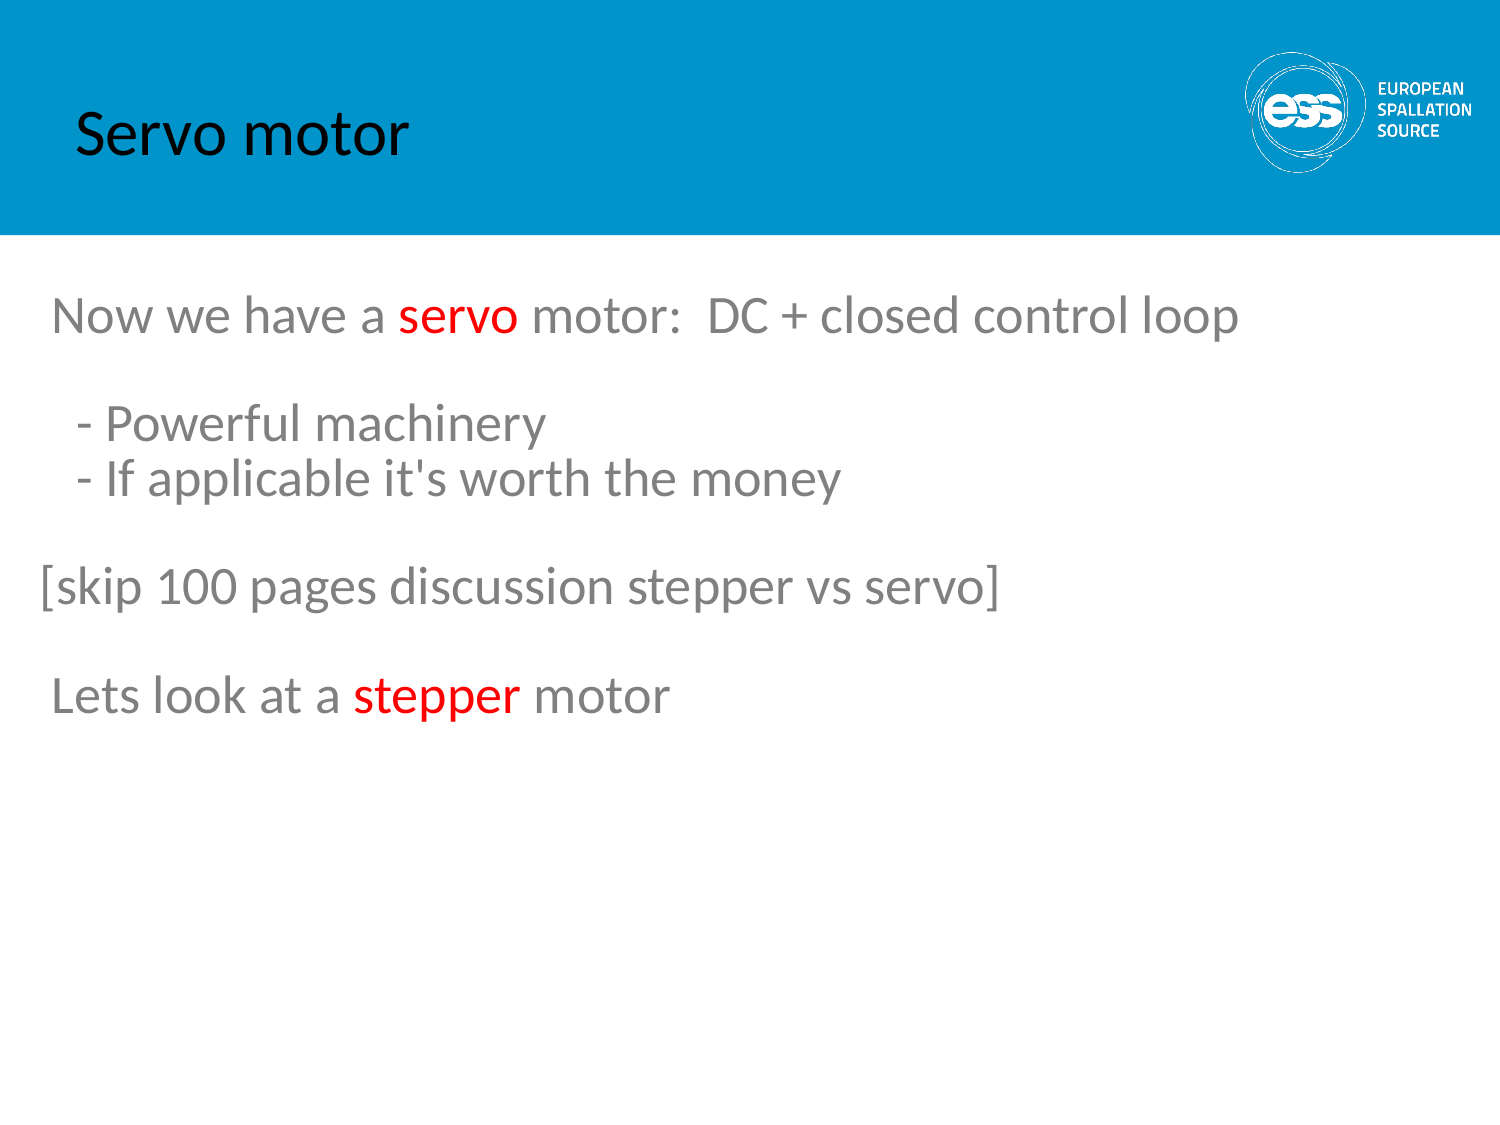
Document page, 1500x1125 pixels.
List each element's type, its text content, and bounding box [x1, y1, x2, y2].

picture [1432, 125, 1438, 136]
picture [1422, 125, 1428, 134]
picture [1389, 104, 1393, 115]
picture [1418, 104, 1423, 115]
title Servo motor [75, 45, 1247, 233]
text_box Now we have a servo motor: DC + closed control loop - Powerful machinery - If applicable it's worth the money [skip 100 pages discussion stepper vs servo] Lets look at a stepper motor [24, 285, 1486, 1021]
picture [1443, 86, 1450, 93]
picture [1379, 83, 1385, 94]
picture [1454, 83, 1458, 94]
picture [1400, 83, 1407, 94]
picture [1409, 104, 1415, 115]
picture [1436, 104, 1444, 115]
picture [1423, 83, 1430, 94]
picture [1398, 109, 1406, 115]
picture [1264, 94, 1342, 127]
